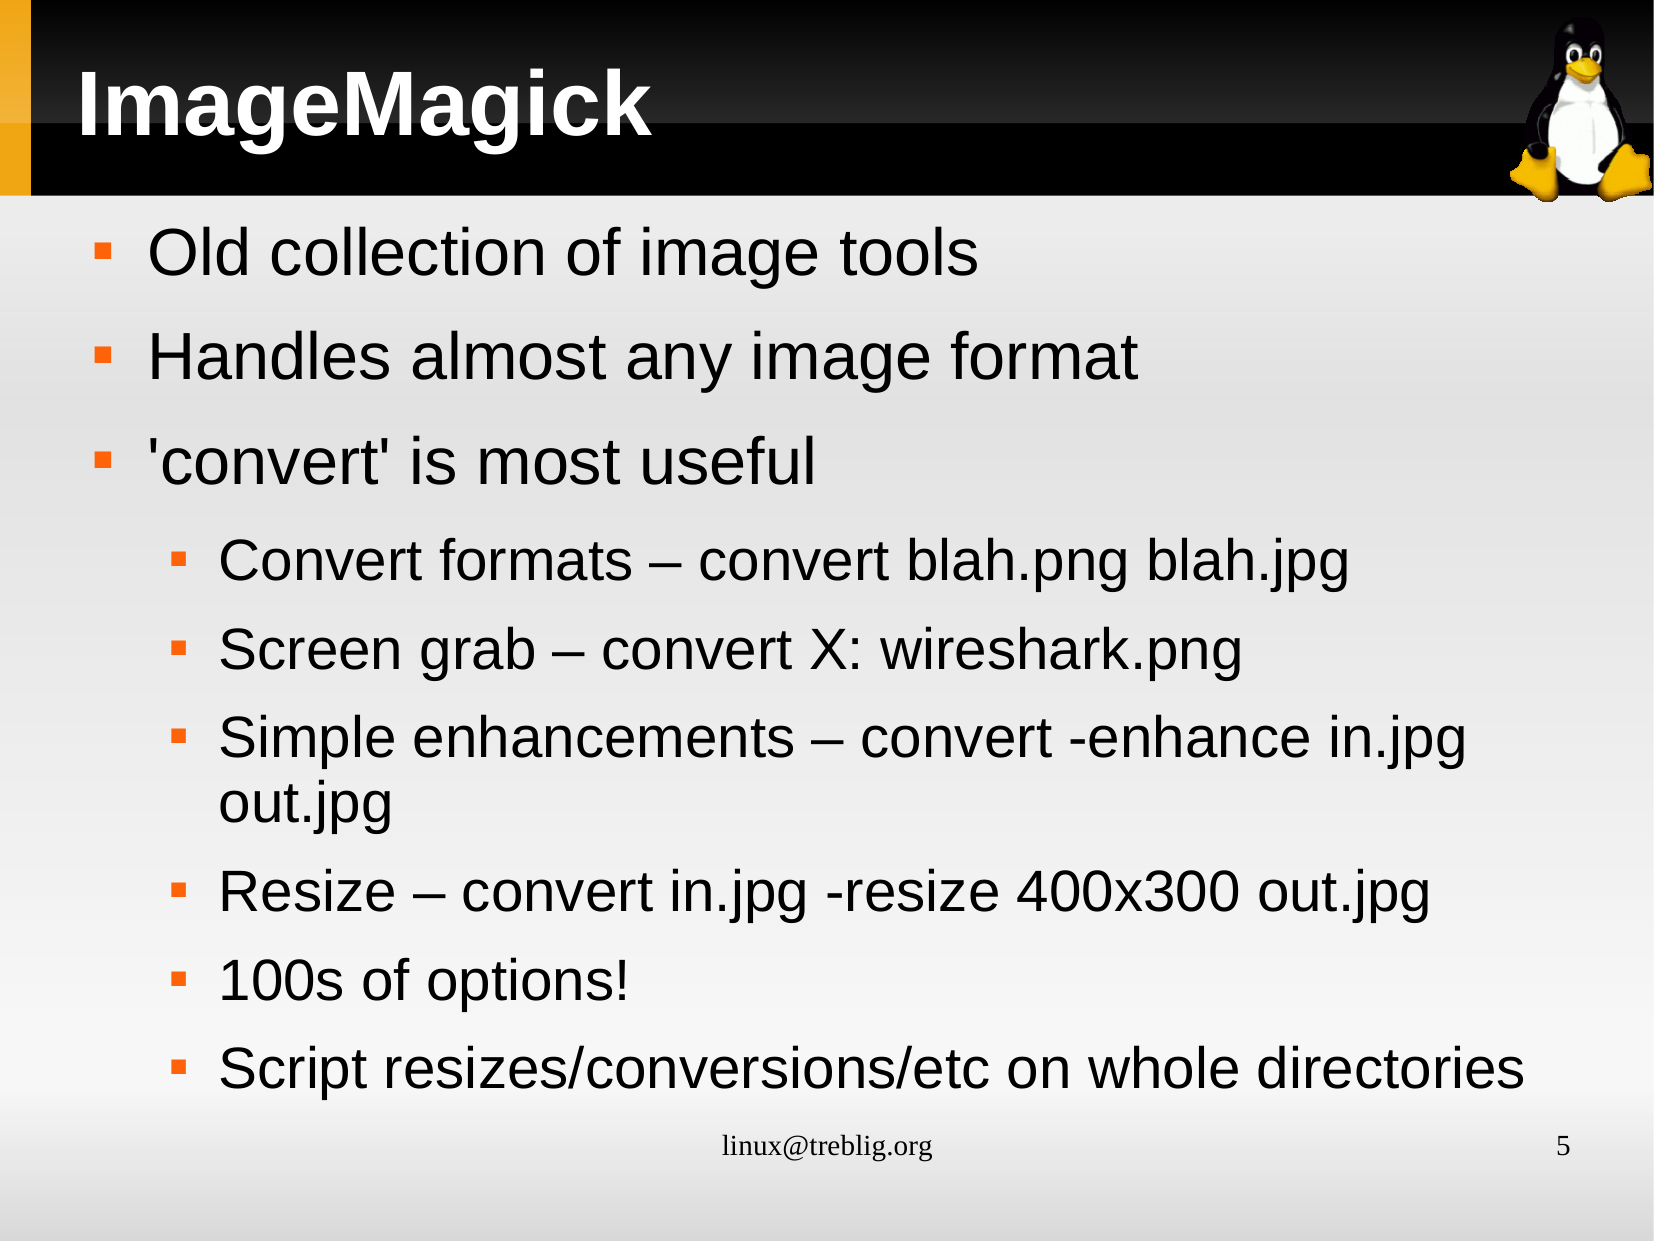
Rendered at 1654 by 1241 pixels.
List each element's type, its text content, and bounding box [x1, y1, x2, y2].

title ImageMagick [76, 0, 1565, 208]
picture [0, 0, 1654, 1241]
list Old collection of image tools Handles almost any image format 'convert' is most useful Convert formats – convert blah.png blah.jpg Screen grab – convert X: wireshark.png Simple enhancements – convert -enhance in.jpg out.jpg Resize – convert in.jpg -resize 400x300 out.jpg 100s of options! Script resizes/conversions/etc on whole directories [76, 215, 1565, 1102]
